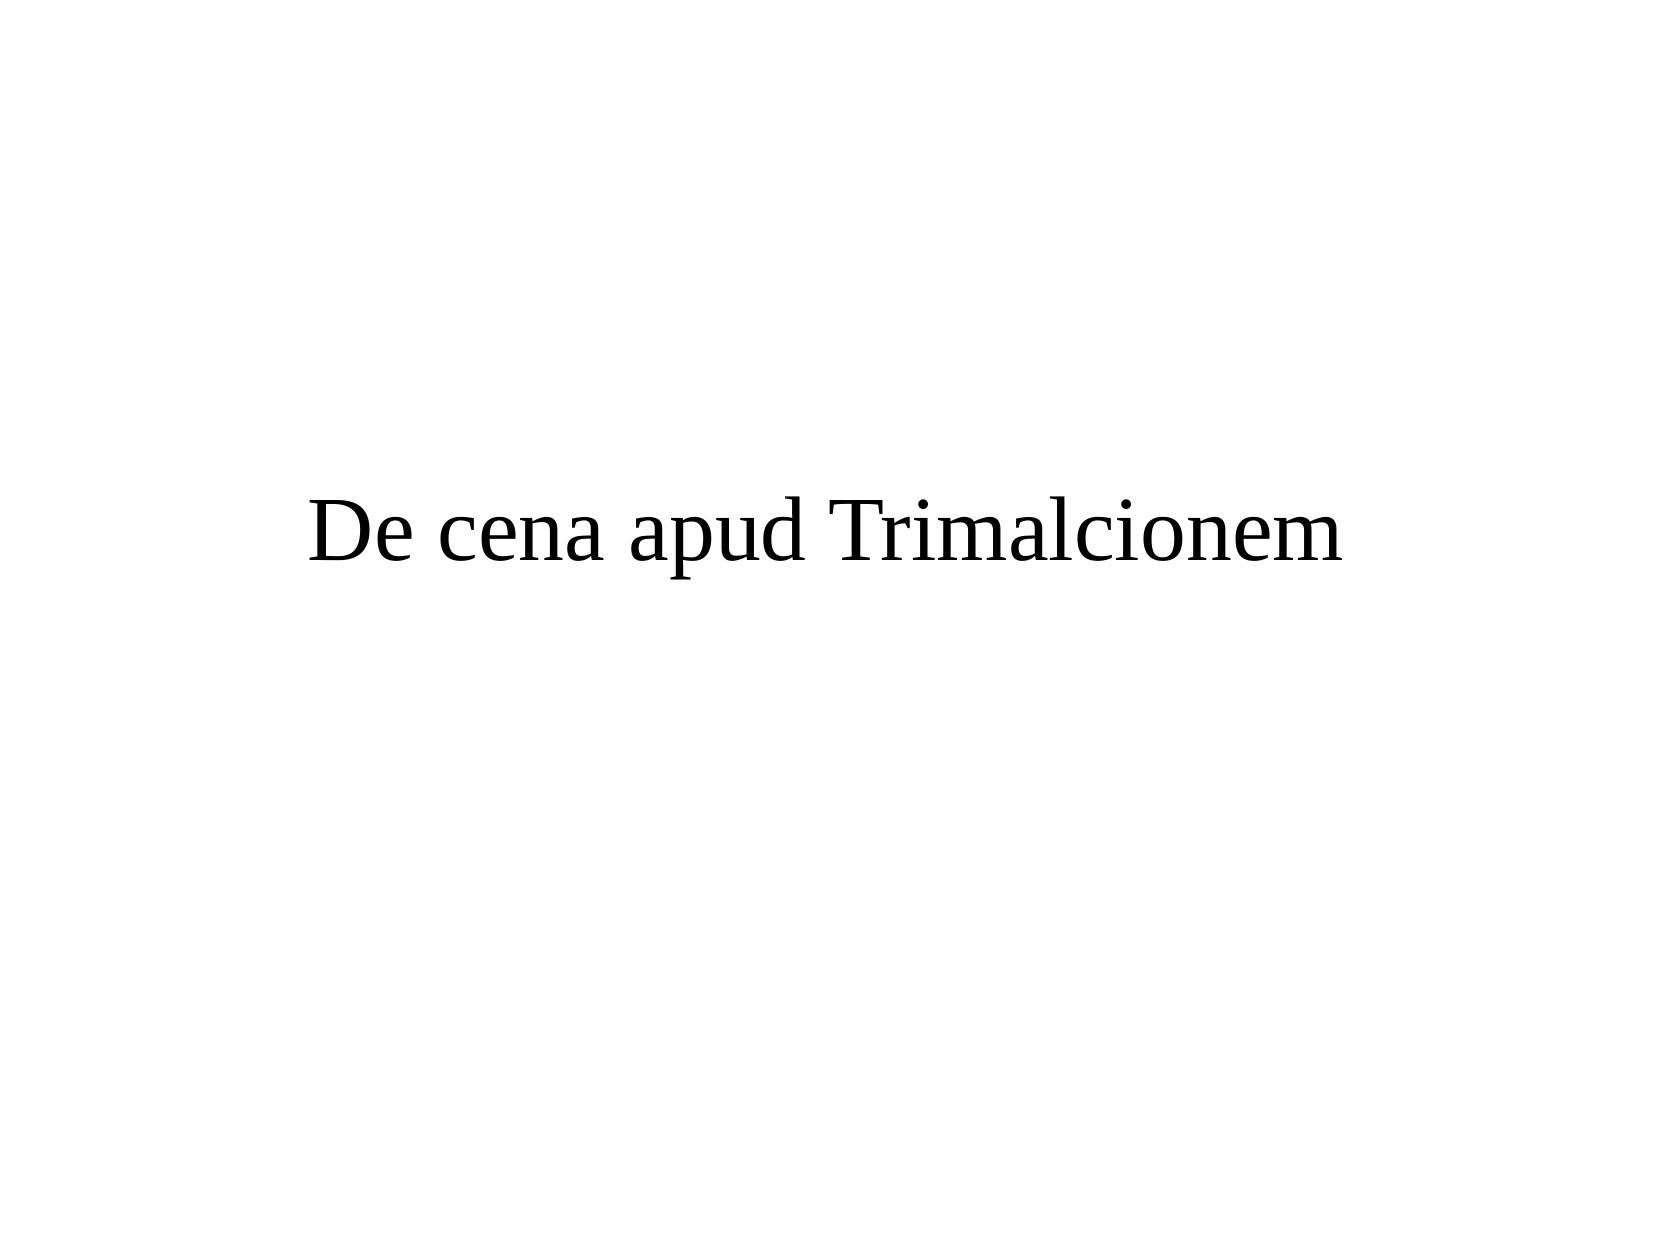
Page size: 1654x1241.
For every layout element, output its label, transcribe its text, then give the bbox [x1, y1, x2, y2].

subtitle De cena apud Trimalcionem [82, 49, 1571, 1010]
